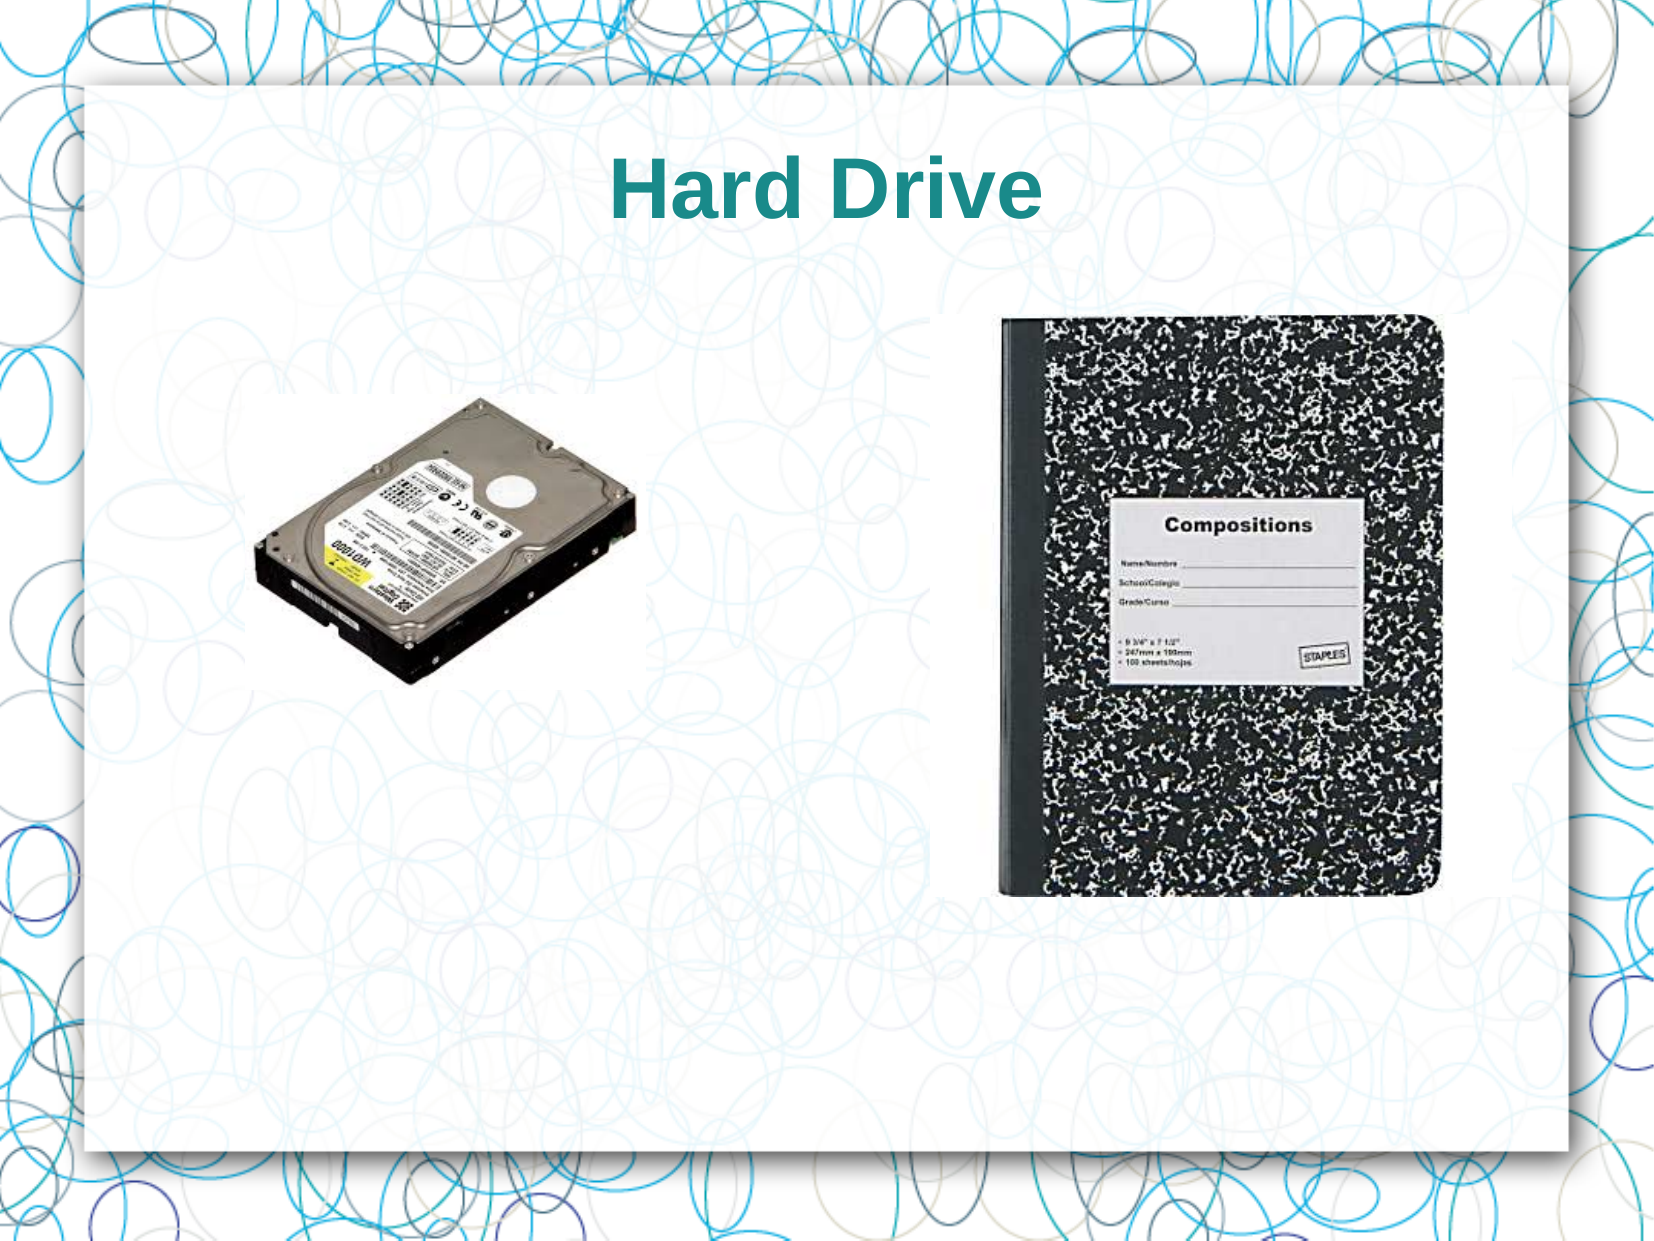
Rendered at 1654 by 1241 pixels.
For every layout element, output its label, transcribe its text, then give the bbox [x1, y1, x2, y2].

picture [0, 0, 1654, 1241]
title Hard Drive [82, 84, 1571, 292]
